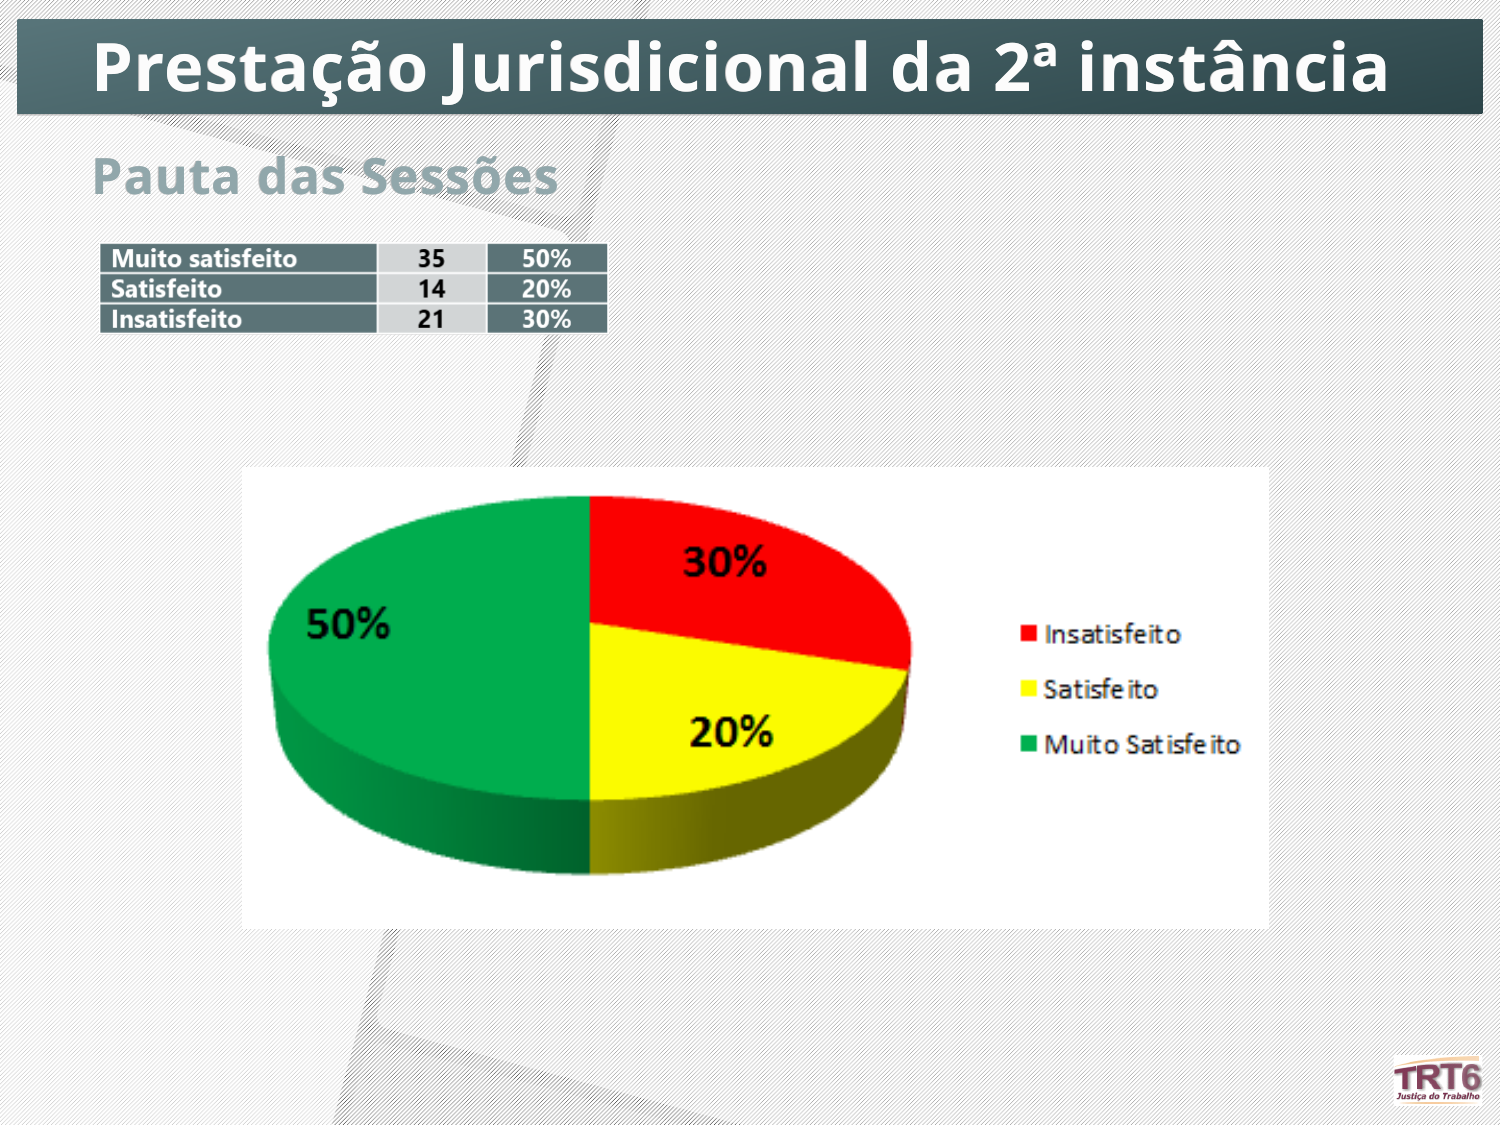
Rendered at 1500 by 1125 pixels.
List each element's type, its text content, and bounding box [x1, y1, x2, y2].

picture [1393, 1055, 1483, 1106]
text_box [18, 19, 1482, 114]
text_box Prestação Jurisdicional da 2ª instância [77, 18, 1500, 113]
text_box Pauta das Sessões [77, 137, 1447, 212]
picture [242, 467, 1269, 929]
picture [99, 234, 609, 348]
